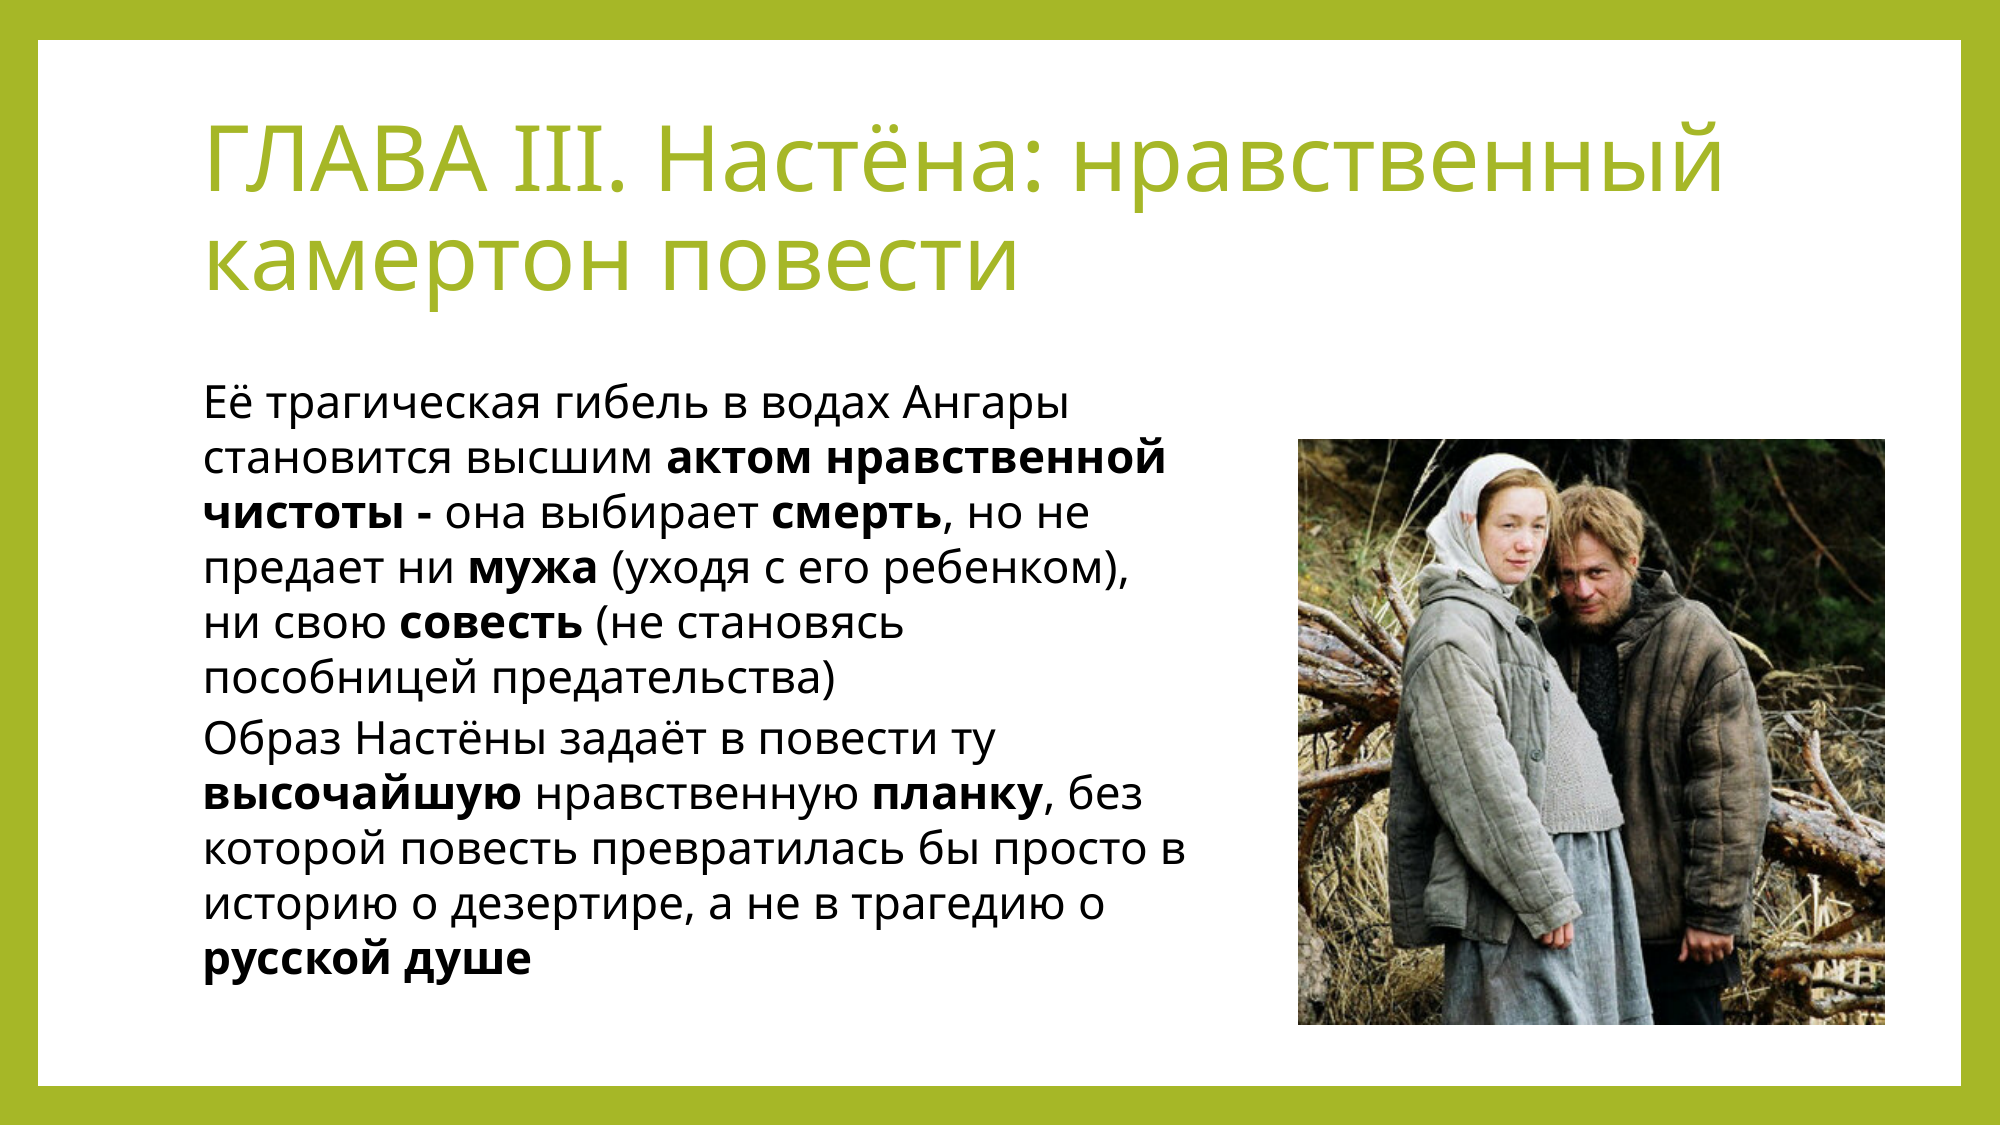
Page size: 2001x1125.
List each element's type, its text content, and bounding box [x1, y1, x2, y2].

title ГЛАВА III. Настёна: нравственный камертон повести [187, 99, 1808, 323]
text_box Её трагическая гибель в водах Ангары становится высшим актом нравственной чистоты - она выбирает смерть, но не предает ни мужа (уходя с его ребенком), ни свою совесть (не становясь пособницей предательства) [187, 365, 1205, 659]
picture [1298, 439, 1885, 1026]
text_box Образ Настёны задаёт в повести ту высочайшую нравственную планку, без которой повесть превратилась бы просто в историю о дезертире, а не в трагедию о русской душе [187, 701, 1205, 939]
